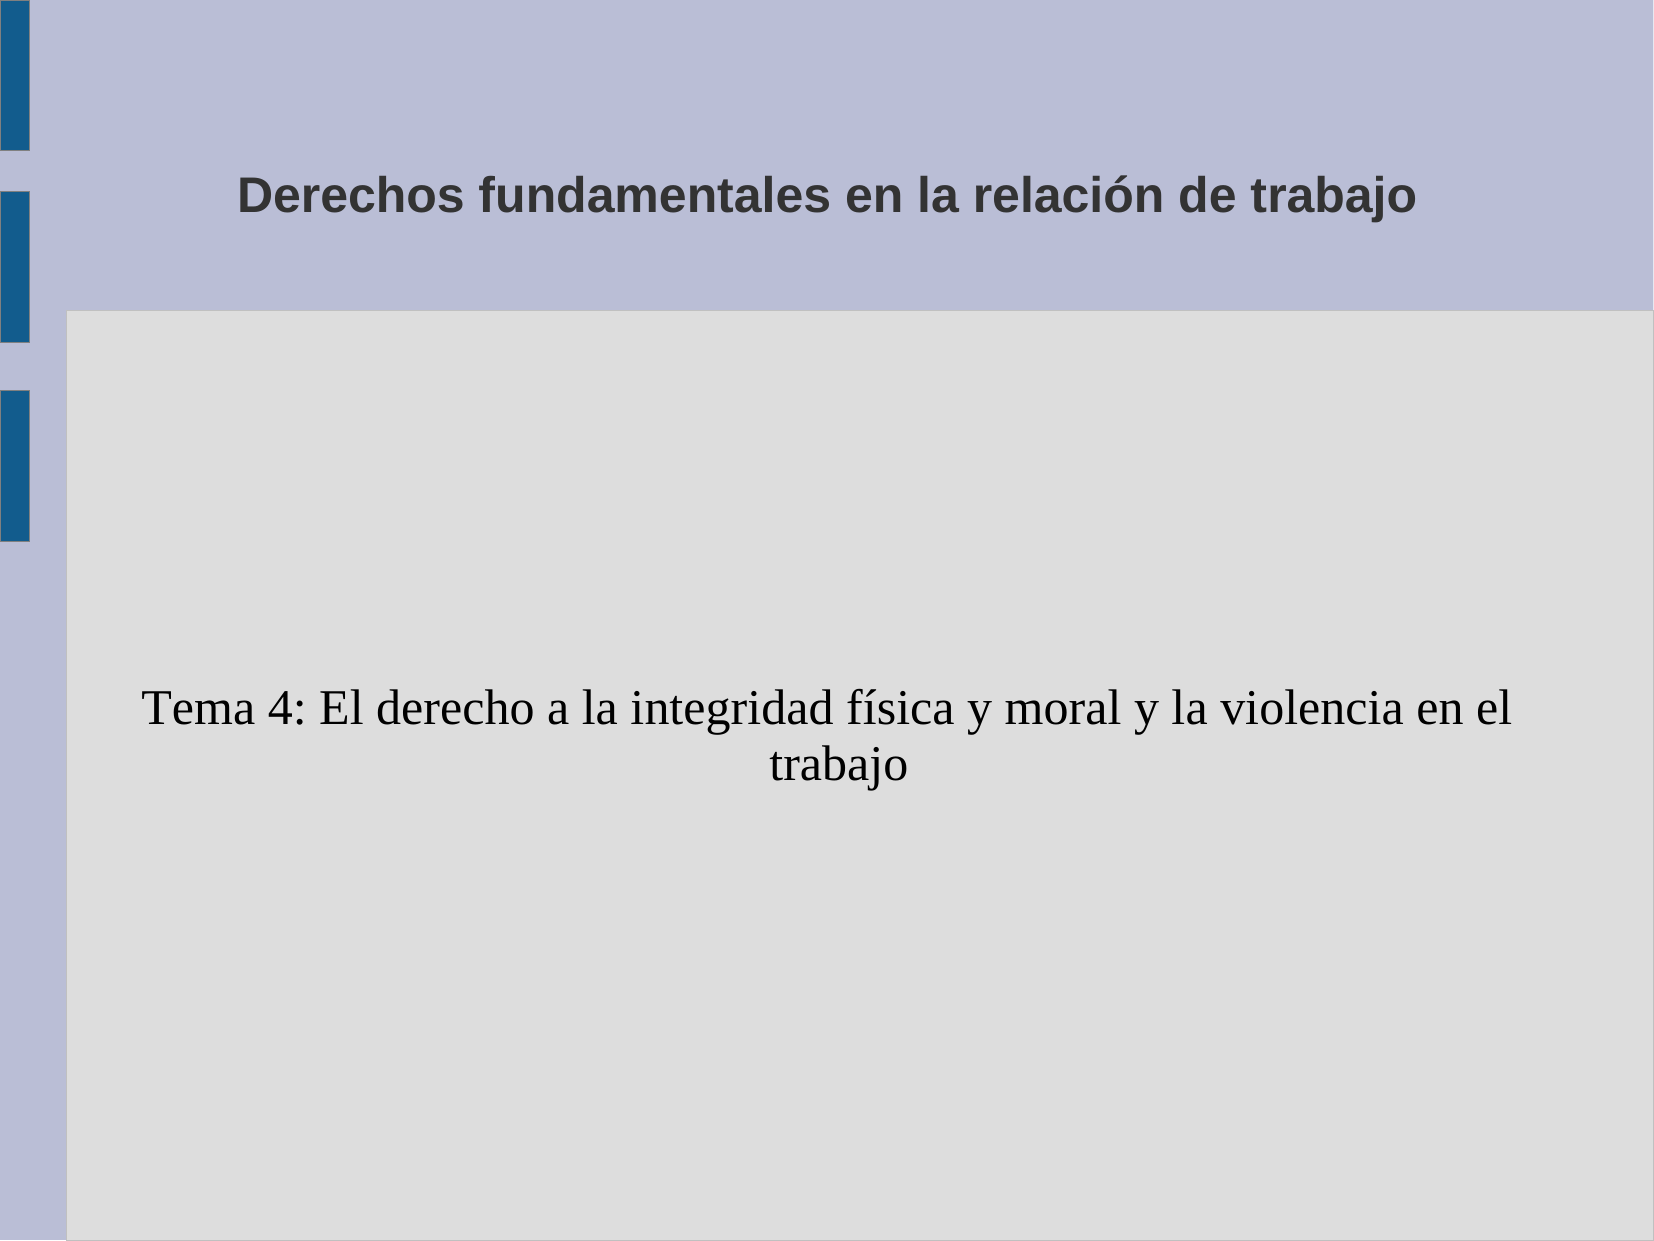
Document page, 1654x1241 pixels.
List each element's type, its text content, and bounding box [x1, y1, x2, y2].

title Derechos fundamentales en la relación de trabajo [121, 91, 1534, 299]
subtitle Tema 4: El derecho a la integridad física y moral y la violencia en el trabajo [121, 344, 1534, 1127]
